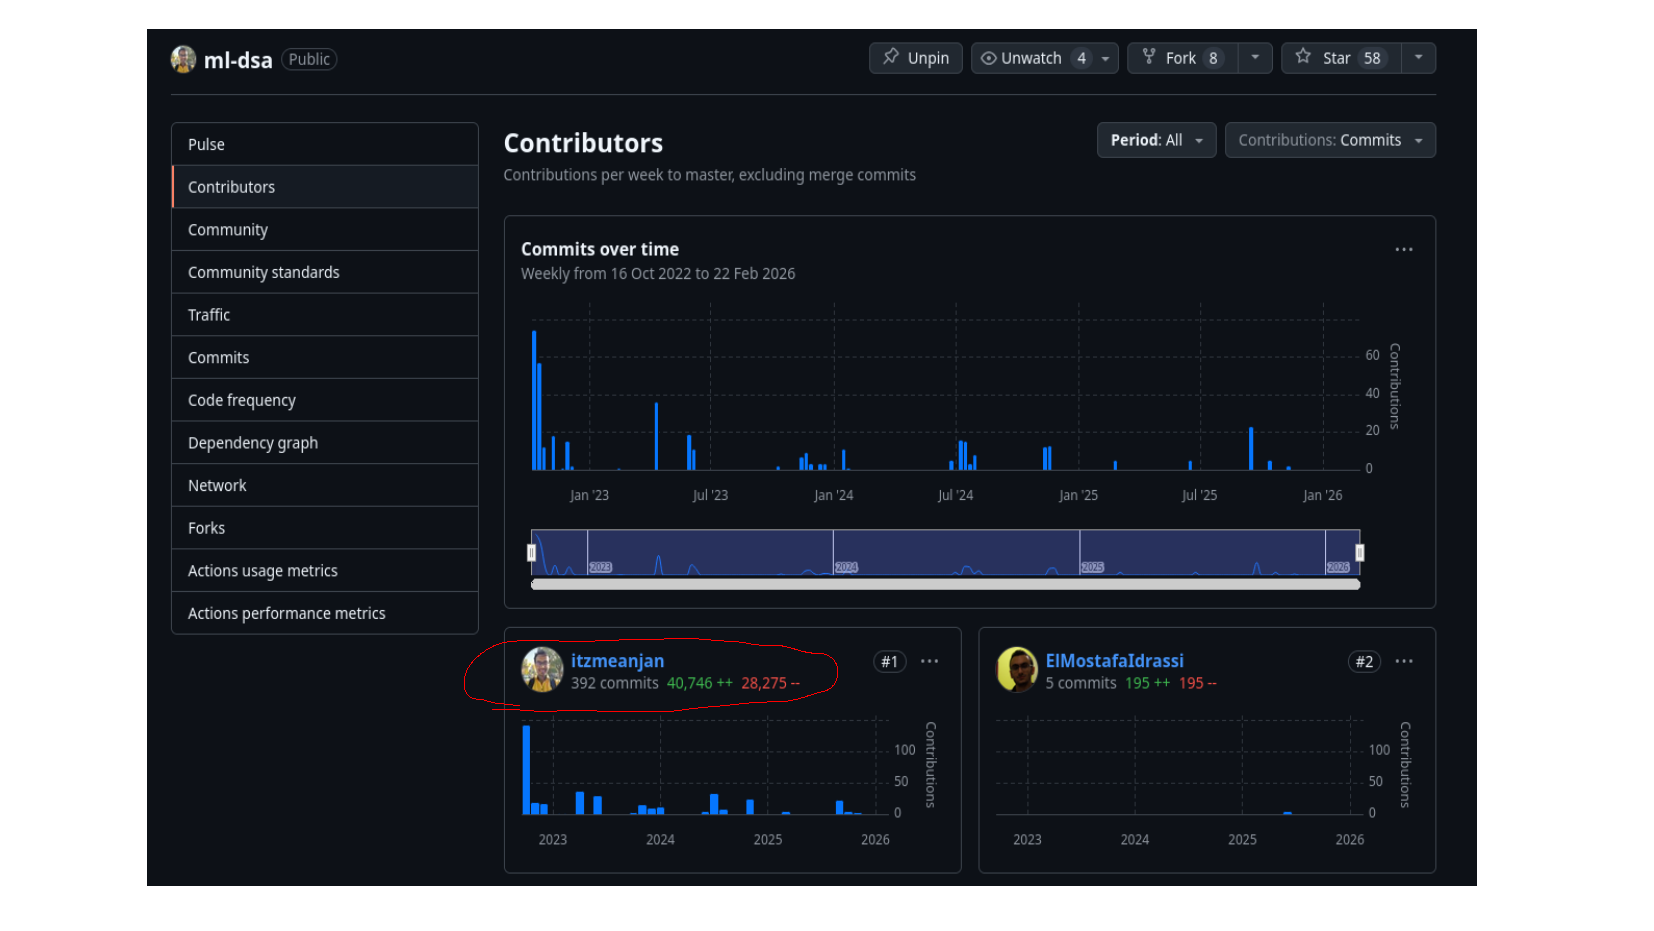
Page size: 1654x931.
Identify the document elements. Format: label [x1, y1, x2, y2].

picture [147, 29, 1477, 886]
